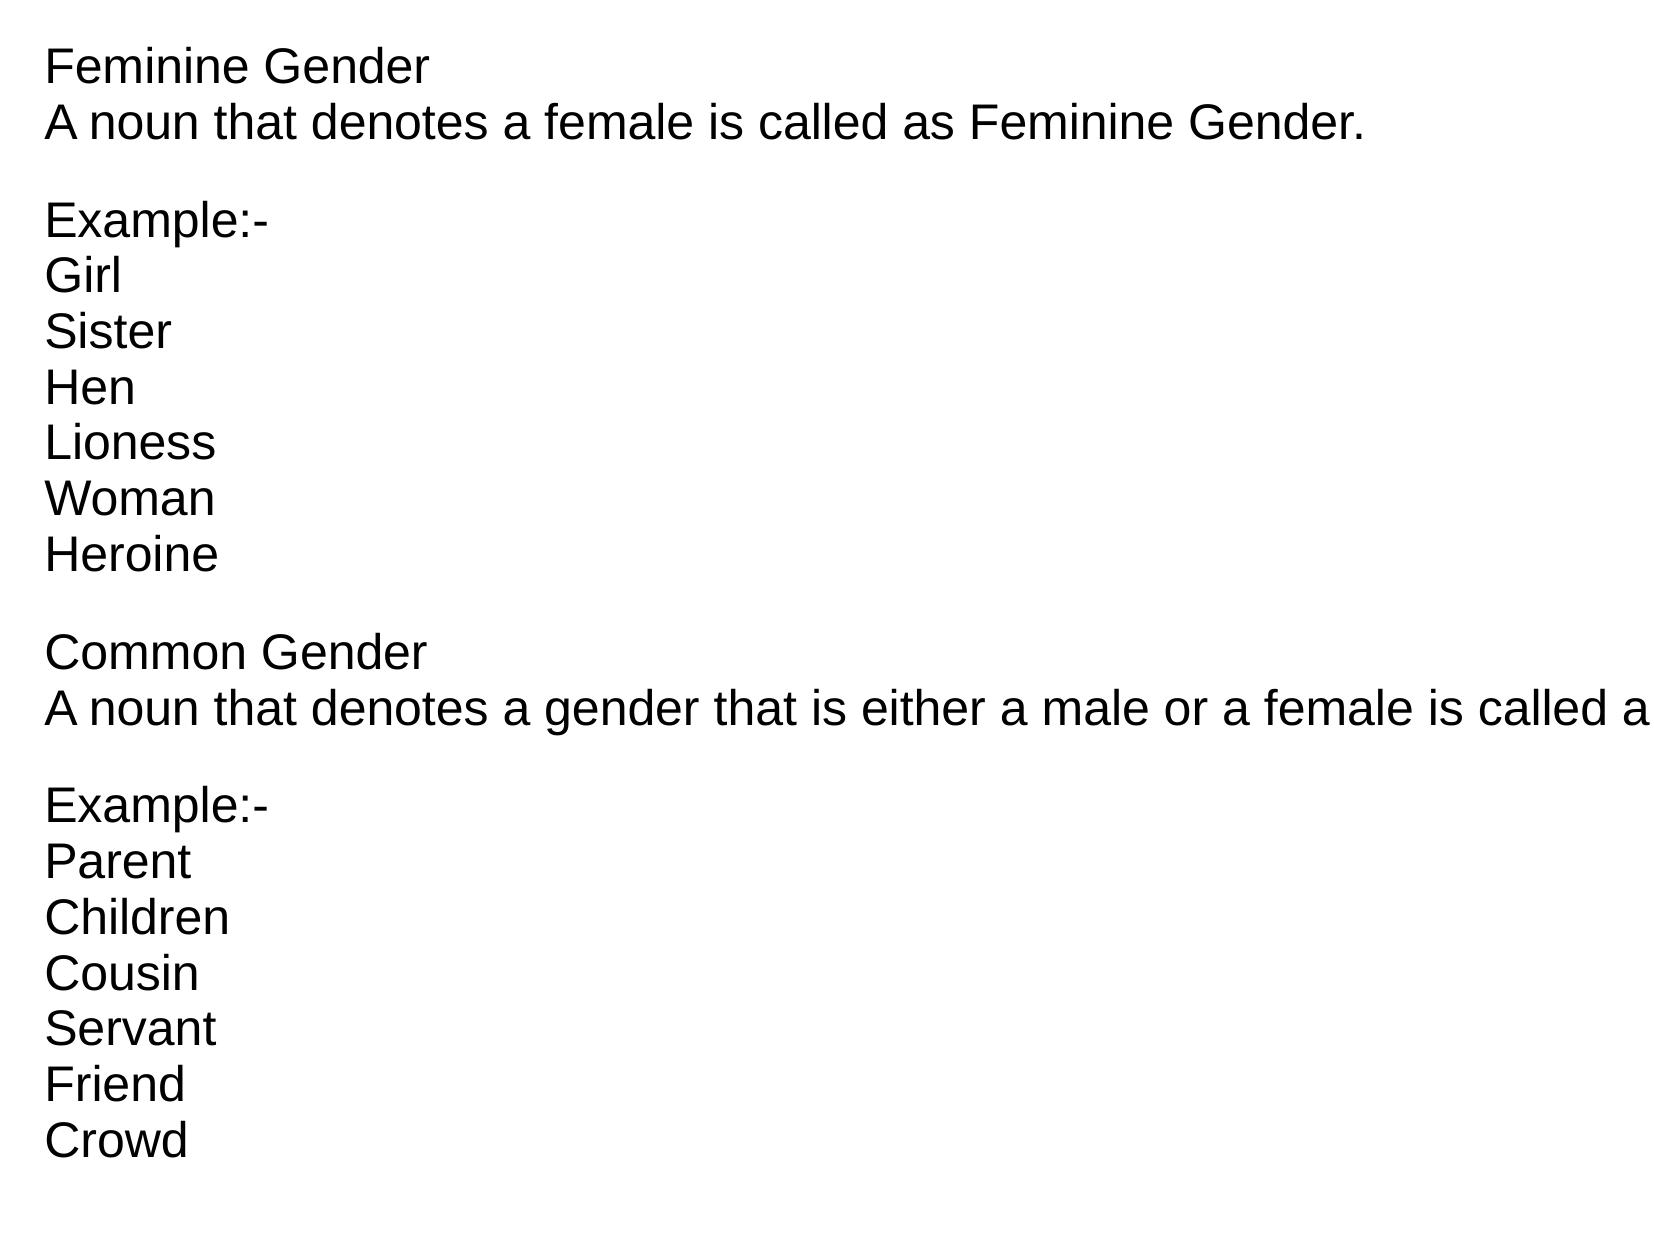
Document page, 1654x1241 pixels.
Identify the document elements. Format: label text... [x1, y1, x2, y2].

text_box Feminine Gender A noun that denotes a female is called as Feminine Gender. Example:- Girl Sister Hen Lioness Woman Heroine Common Gender A noun that denotes a gender that is either a male or a female is called a Common Gender. Example:- Parent Children Cousin Servant Friend Crowd [29, 31, 1557, 1241]
